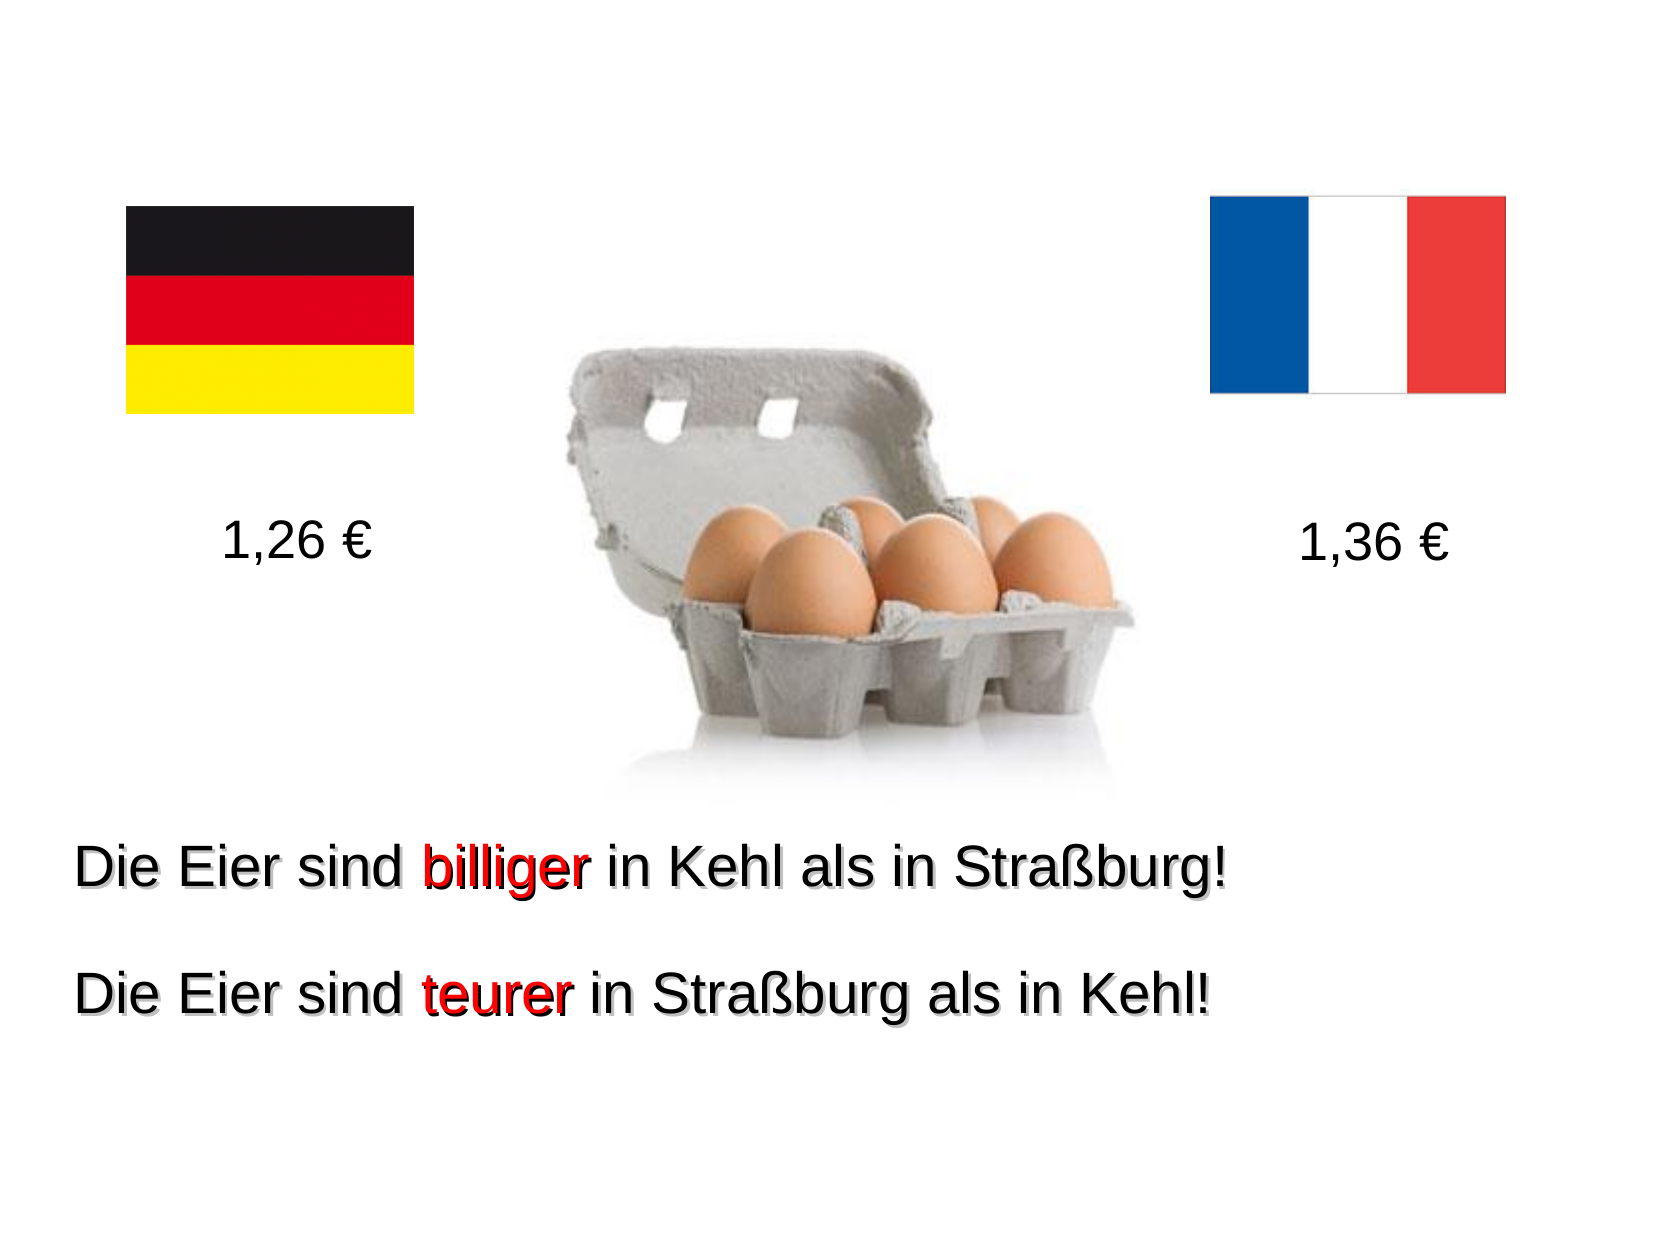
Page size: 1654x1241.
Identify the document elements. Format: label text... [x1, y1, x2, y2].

text_box 1,26 € [206, 502, 388, 578]
text_box 1,36 € [1283, 504, 1465, 580]
picture [126, 206, 414, 414]
text_box Die Eier sind billiger in Kehl als in Straßburg! [59, 826, 1245, 907]
text_box Die Eier sind teurer in Straßburg als in Kehl! [59, 953, 1229, 1034]
picture [518, 147, 1506, 827]
